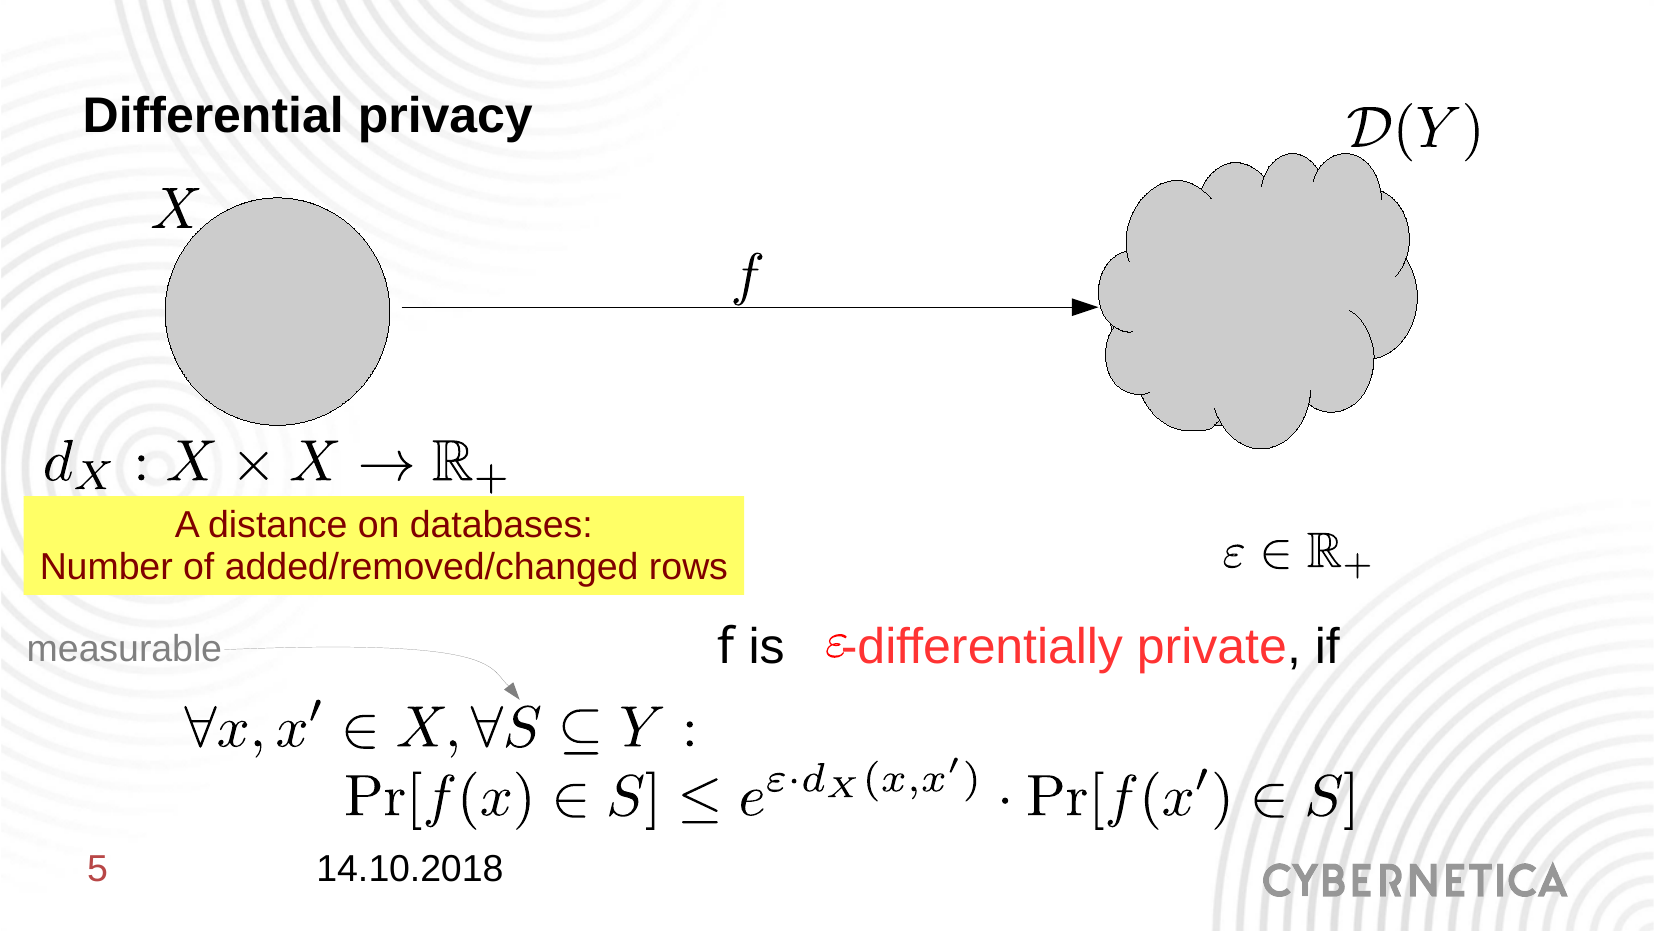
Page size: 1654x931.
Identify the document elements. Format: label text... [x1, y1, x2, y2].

text_box [184, 699, 1360, 830]
text_box A distance on databases: Number of added/removed/changed rows [23, 496, 745, 595]
text_box [1222, 532, 1373, 579]
text_box [150, 188, 390, 426]
text_box measurable [11, 620, 249, 677]
text_box [730, 252, 766, 306]
text_box [825, 634, 849, 658]
title Differential privacy [82, 37, 1571, 193]
text_box [42, 439, 510, 494]
picture [0, 0, 1654, 931]
text_box [1098, 103, 1485, 449]
text_box f is -differentially private, if [702, 602, 1376, 675]
